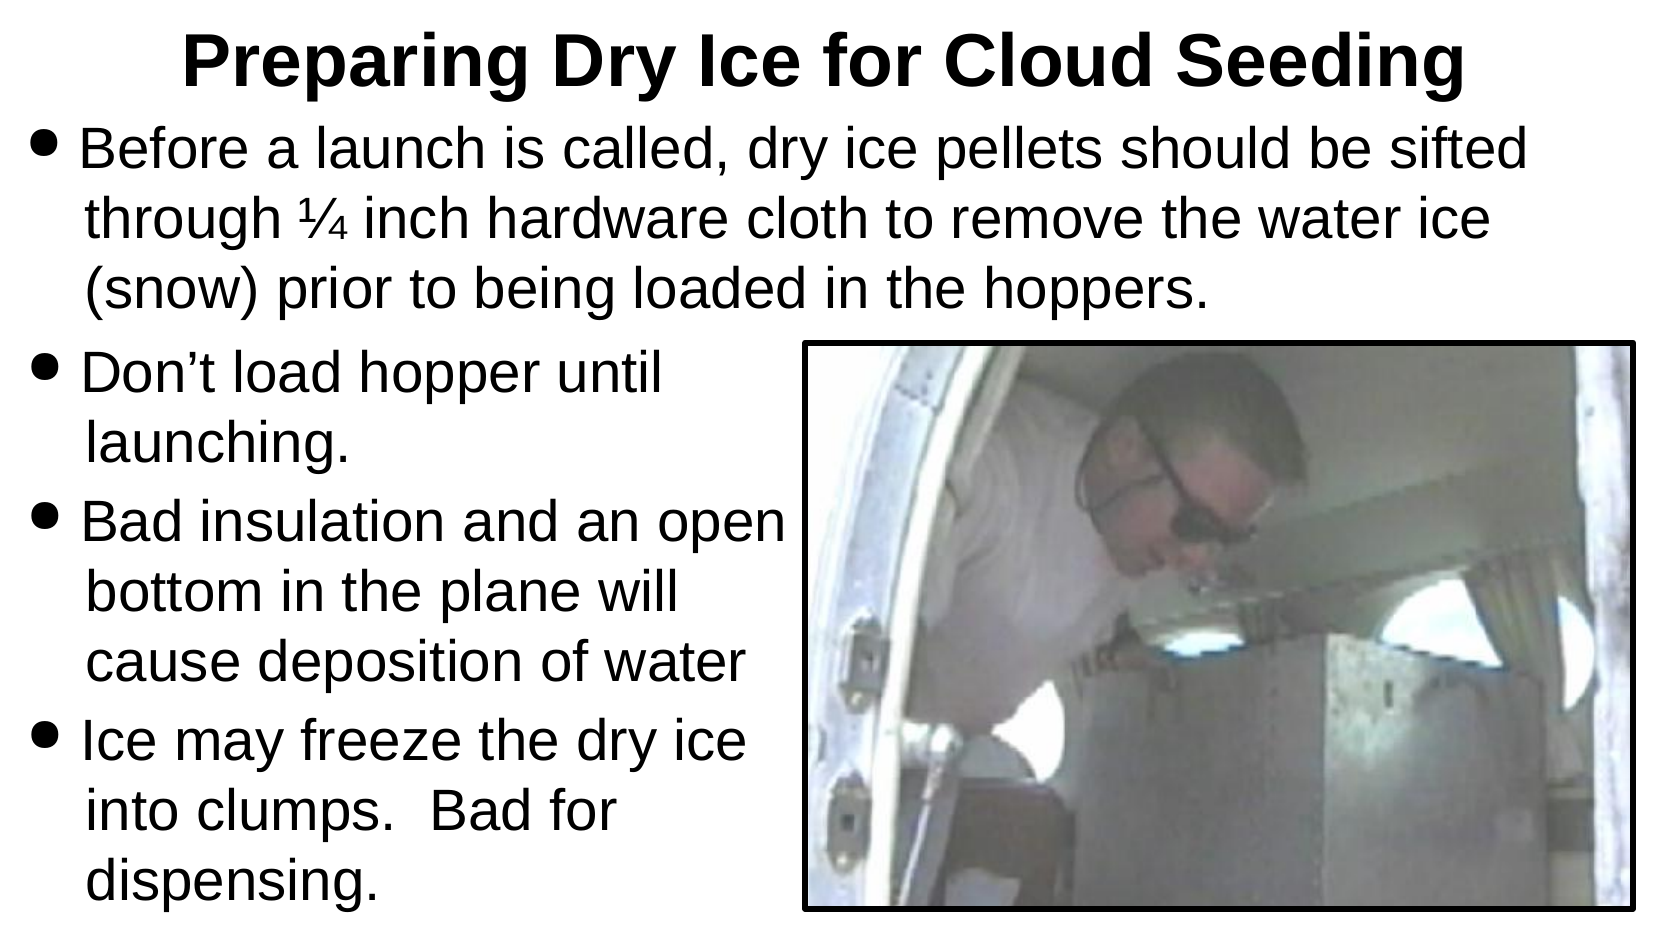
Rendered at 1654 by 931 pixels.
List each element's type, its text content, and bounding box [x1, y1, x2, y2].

title Preparing Dry Ice for Cloud Seeding [0, 5, 1654, 107]
text_box Before a launch is called, dry ice pellets should be sifted through ¼ inch hardware cloth to remove the water ice (snow) prior to being loaded in the hoppers. [0, 102, 1607, 328]
picture [808, 345, 1630, 906]
text_box Don’t load hopper until launching. Bad insulation and an open bottom in the plane will cause deposition of water Ice may freeze the dry ice into clumps. Bad for dispensing. [11, 327, 843, 920]
